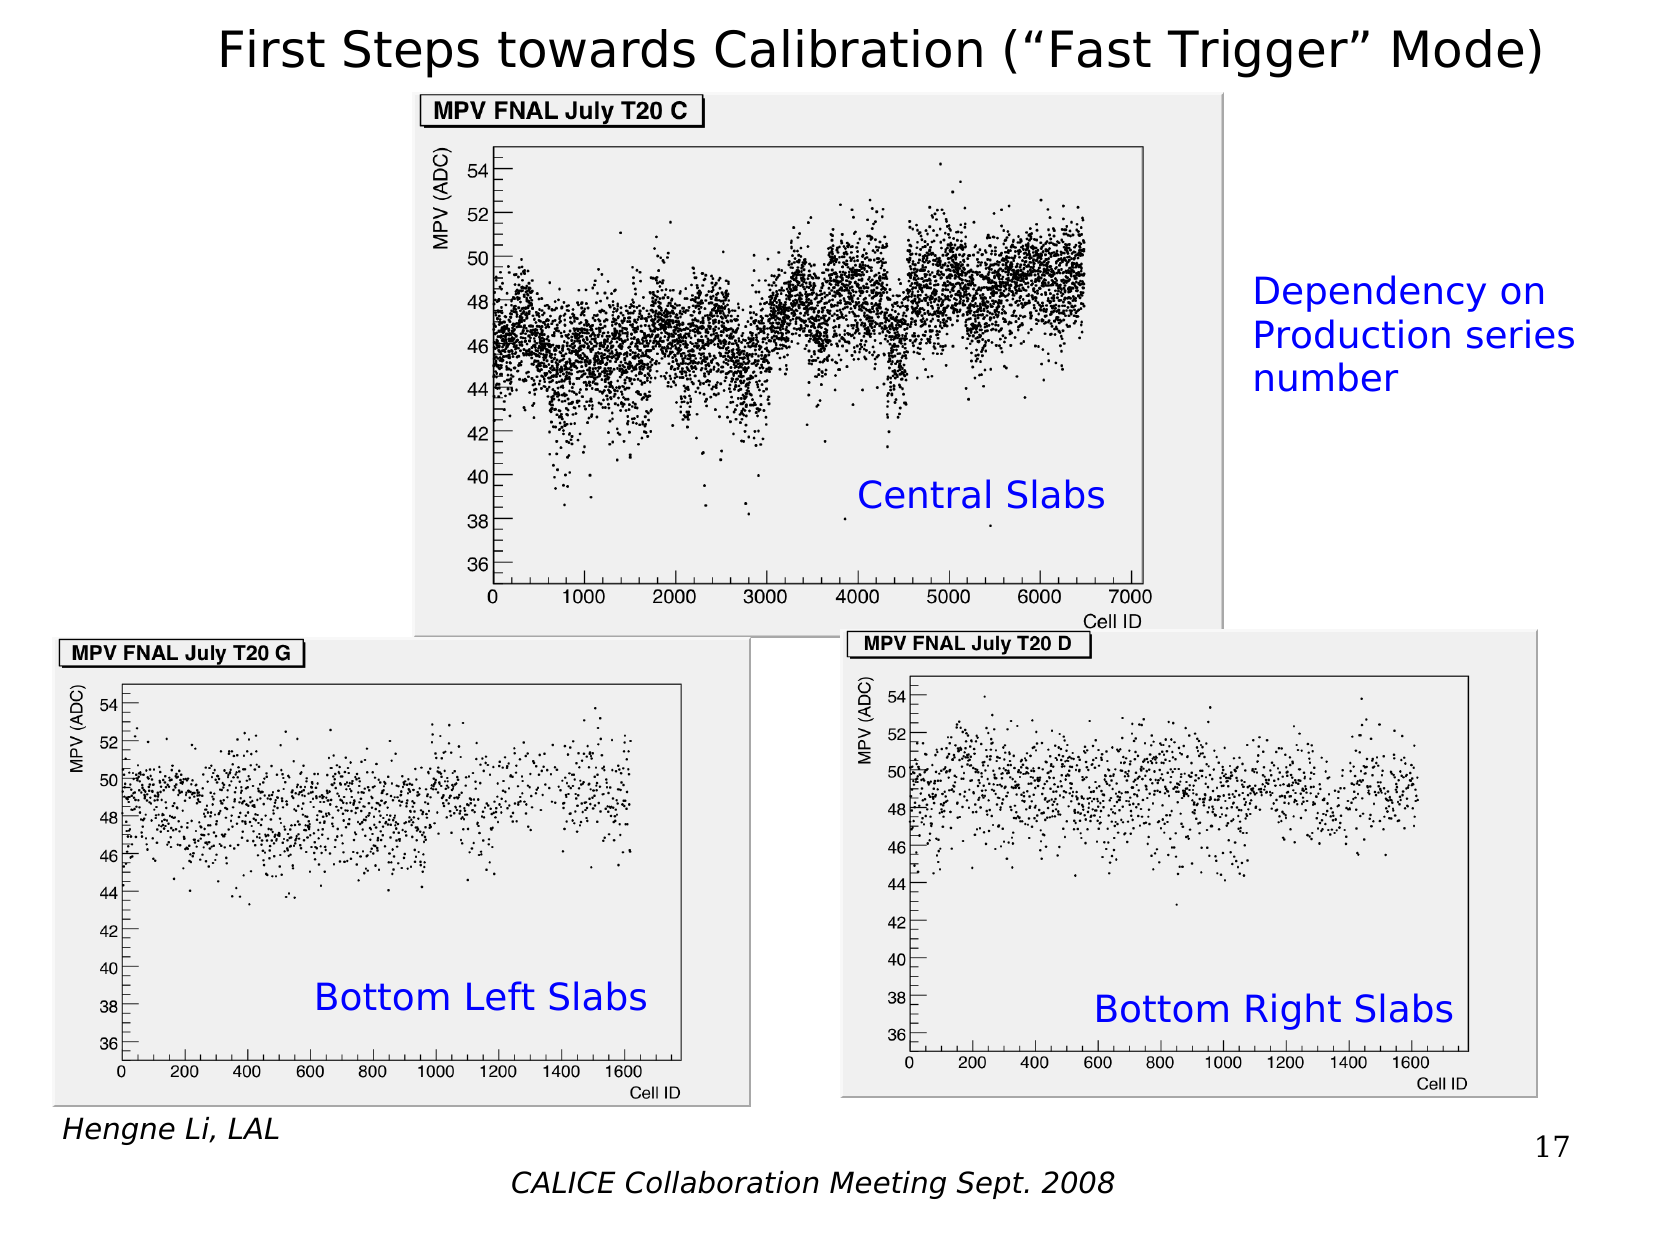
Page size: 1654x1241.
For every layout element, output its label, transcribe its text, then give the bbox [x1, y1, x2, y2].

text_box Dependency on Production series number [1237, 262, 1584, 408]
text_box Central Slabs [842, 466, 1116, 526]
text_box Bottom Right Slabs [1078, 980, 1462, 1039]
text_box Hengne Li, LAL [47, 1105, 296, 1155]
picture [52, 92, 1538, 1107]
text_box First Steps towards Calibration (“Fast Trigger” Mode) [202, 13, 1533, 87]
text_box Bottom Left Slabs [299, 968, 656, 1027]
